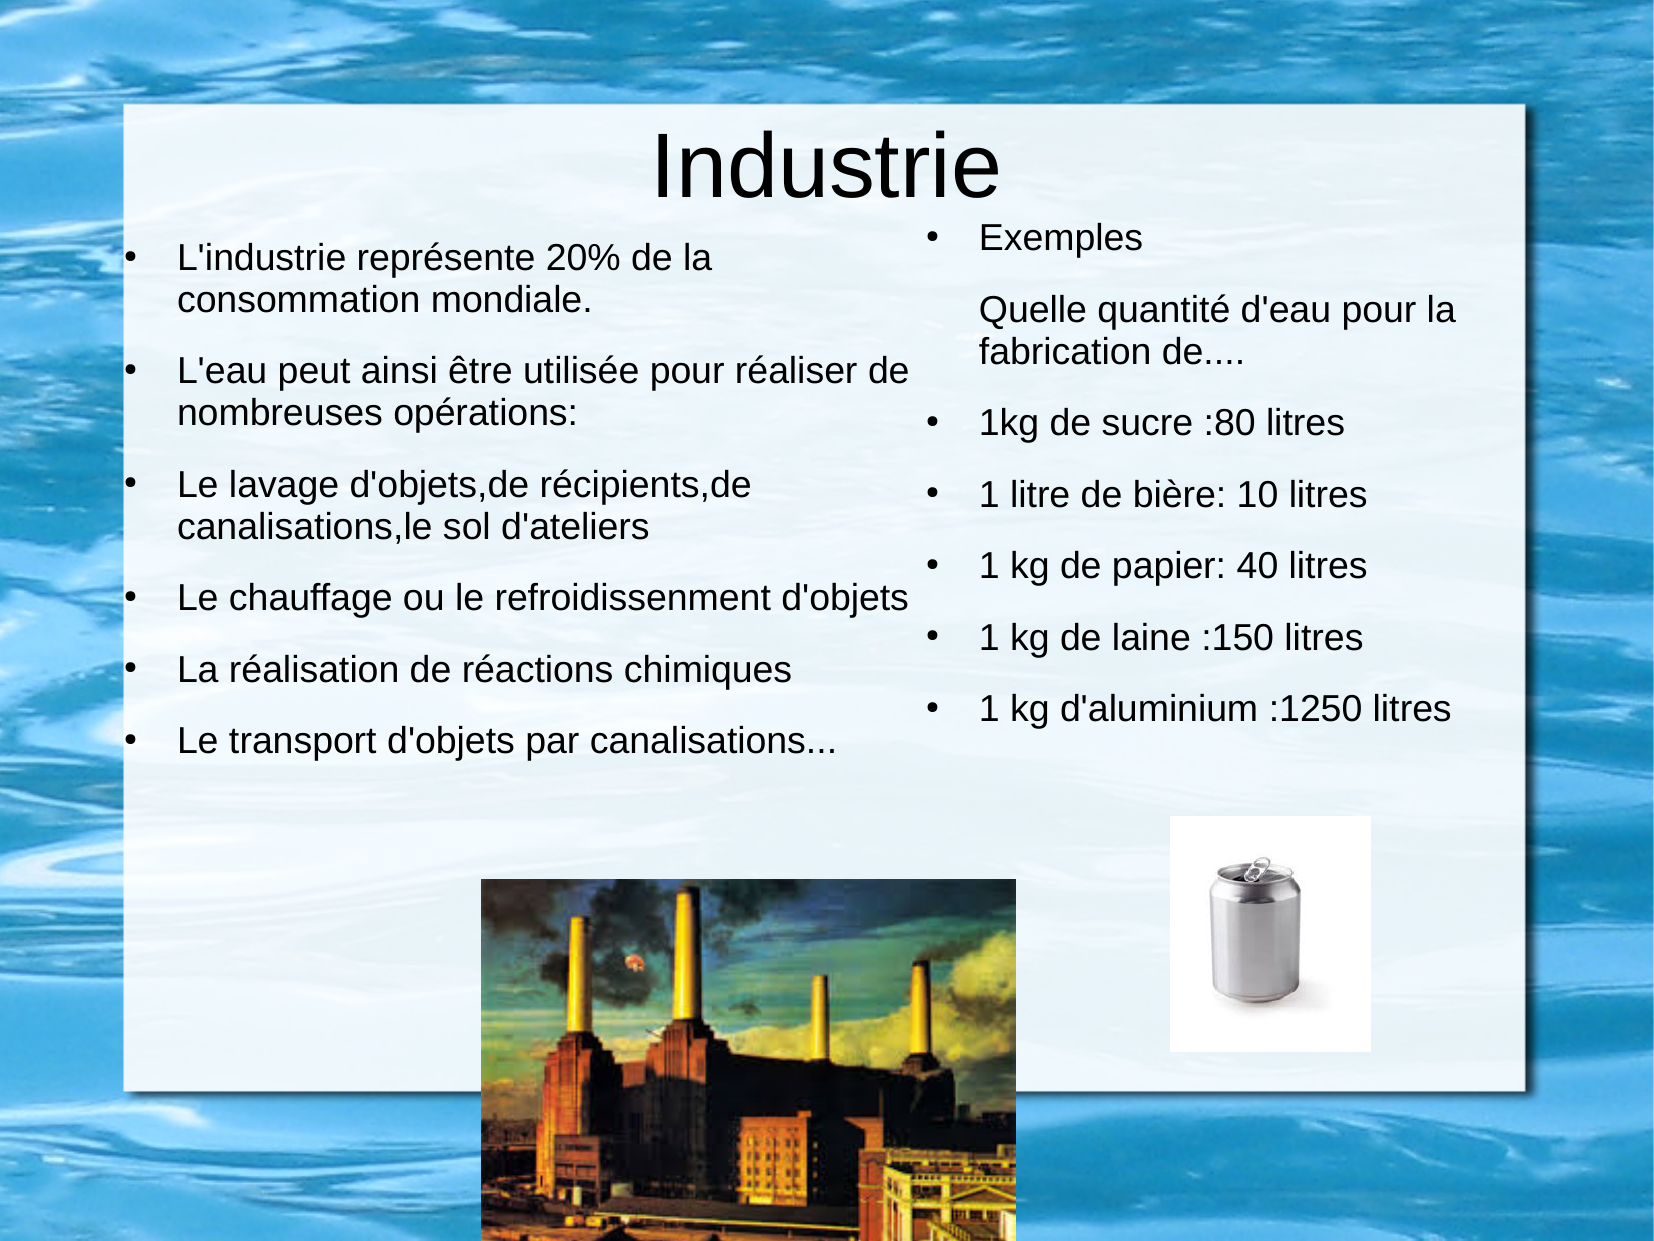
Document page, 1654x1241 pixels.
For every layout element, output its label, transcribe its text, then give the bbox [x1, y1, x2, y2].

picture [0, 0, 1654, 1241]
list L'industrie représente 20% de la consommation mondiale. L'eau peut ainsi être utilisée pour réaliser de nombreuses opérations: Le lavage d'objets,de récipients,de canalisations,le sol d'ateliers Le chauffage ou le refroidissenment d'objets La réalisation de réactions chimiques Le transport d'objets par canalisations... [106, 236, 959, 875]
title Industrie [147, 114, 1506, 217]
list Exemples Quelle quantité d'eau pour la fabrication de.... 1kg de sucre :80 litres 1 litre de bière: 10 litres 1 kg de papier: 40 litres 1 kg de laine :150 litres 1 kg d'aluminium :1250 litres [908, 216, 1571, 768]
